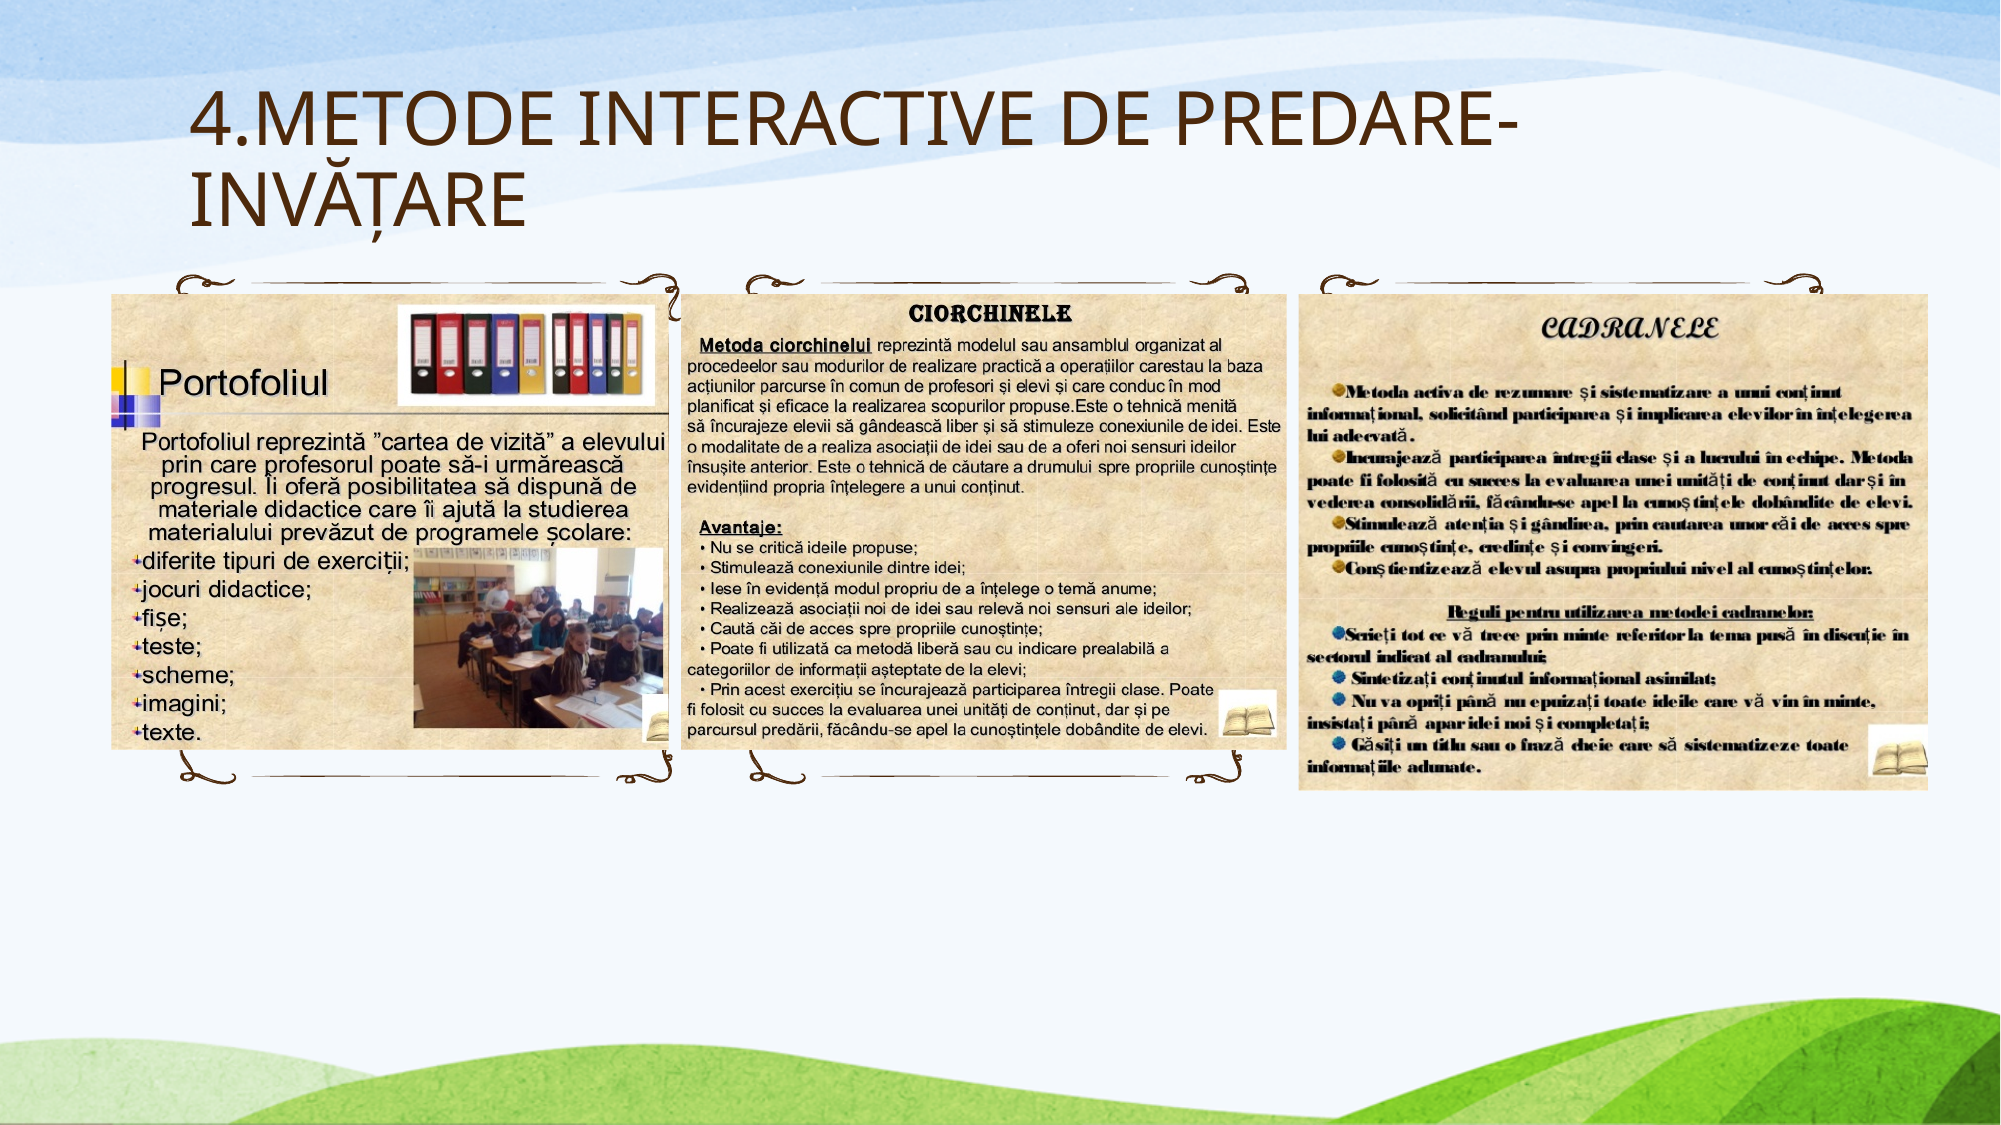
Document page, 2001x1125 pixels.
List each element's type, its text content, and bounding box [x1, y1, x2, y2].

title 4.METODE INTERACTIVE DE PREDARE-INVĂȚARE [174, 50, 1825, 251]
picture [0, 0, 2001, 1125]
